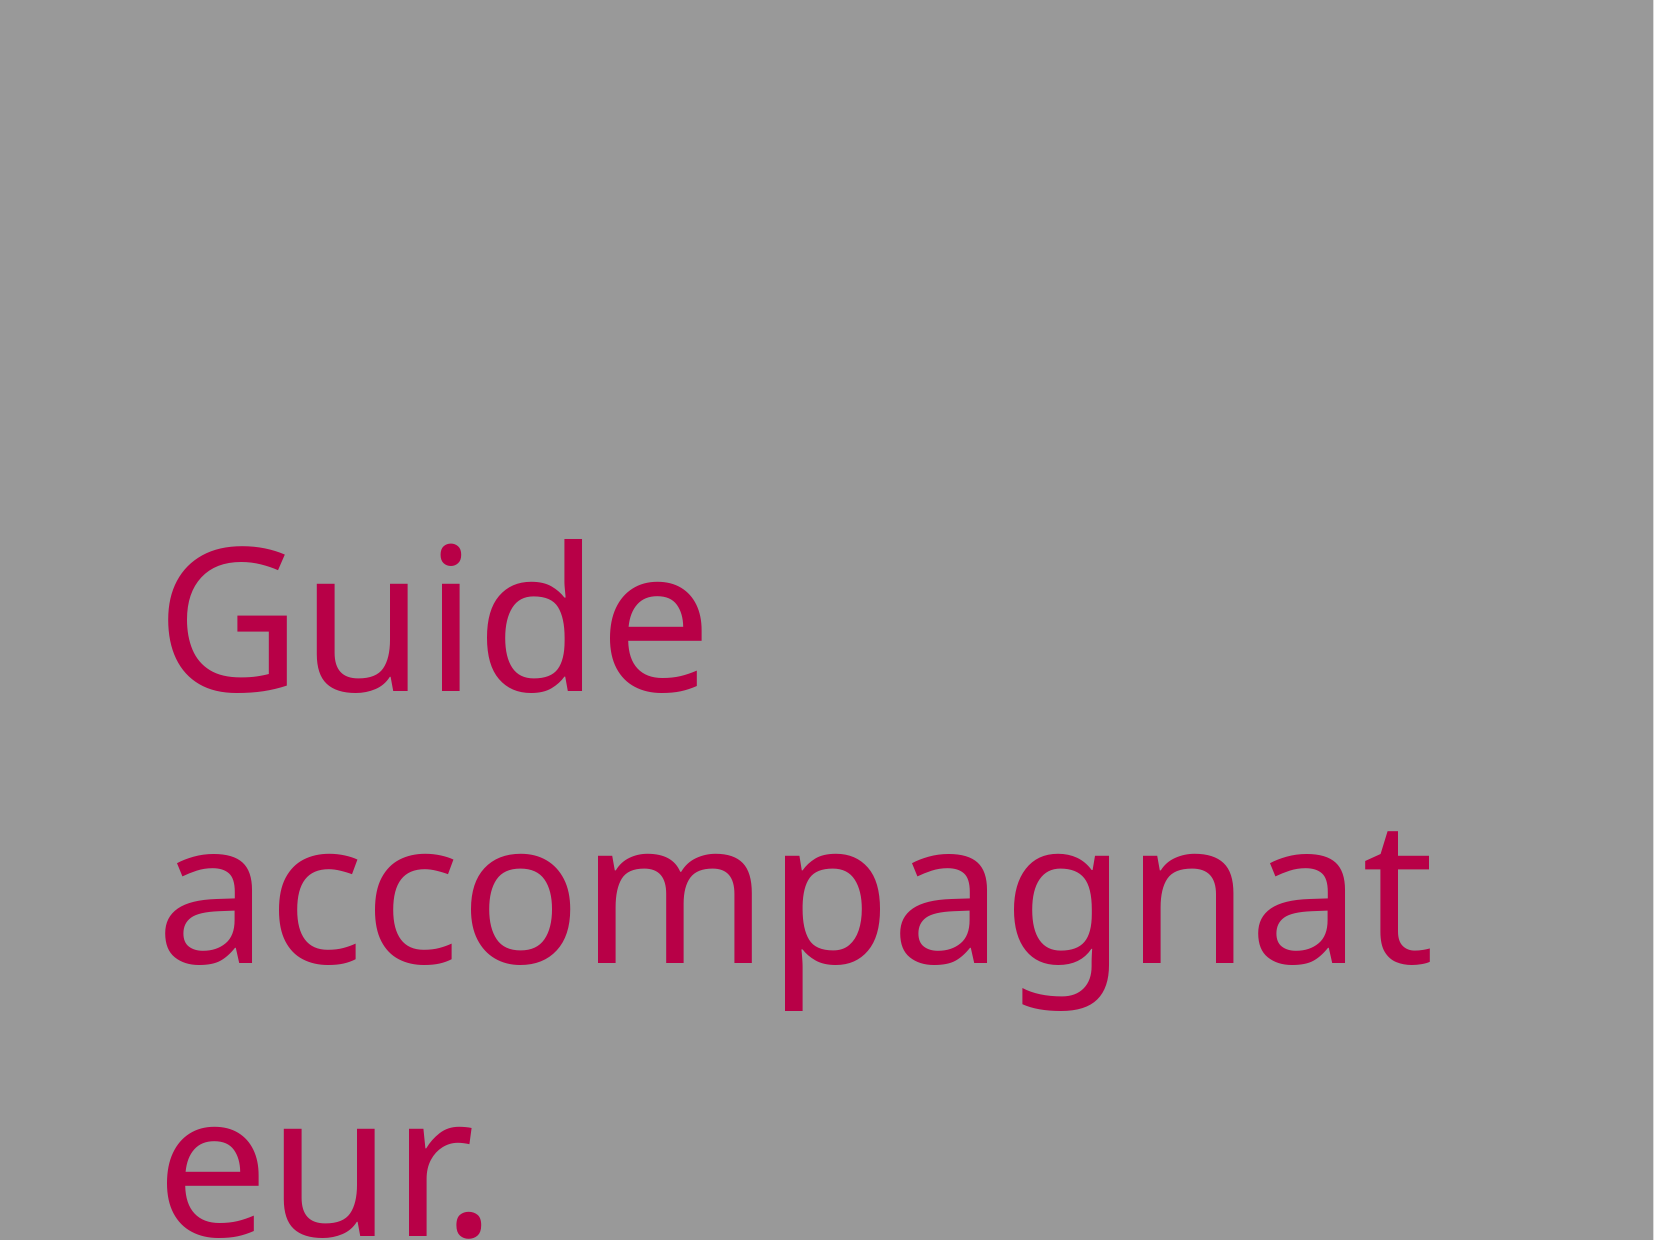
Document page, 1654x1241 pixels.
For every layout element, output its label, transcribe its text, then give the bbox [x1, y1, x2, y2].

text_box Guide accompagnateur. [141, 470, 1559, 721]
